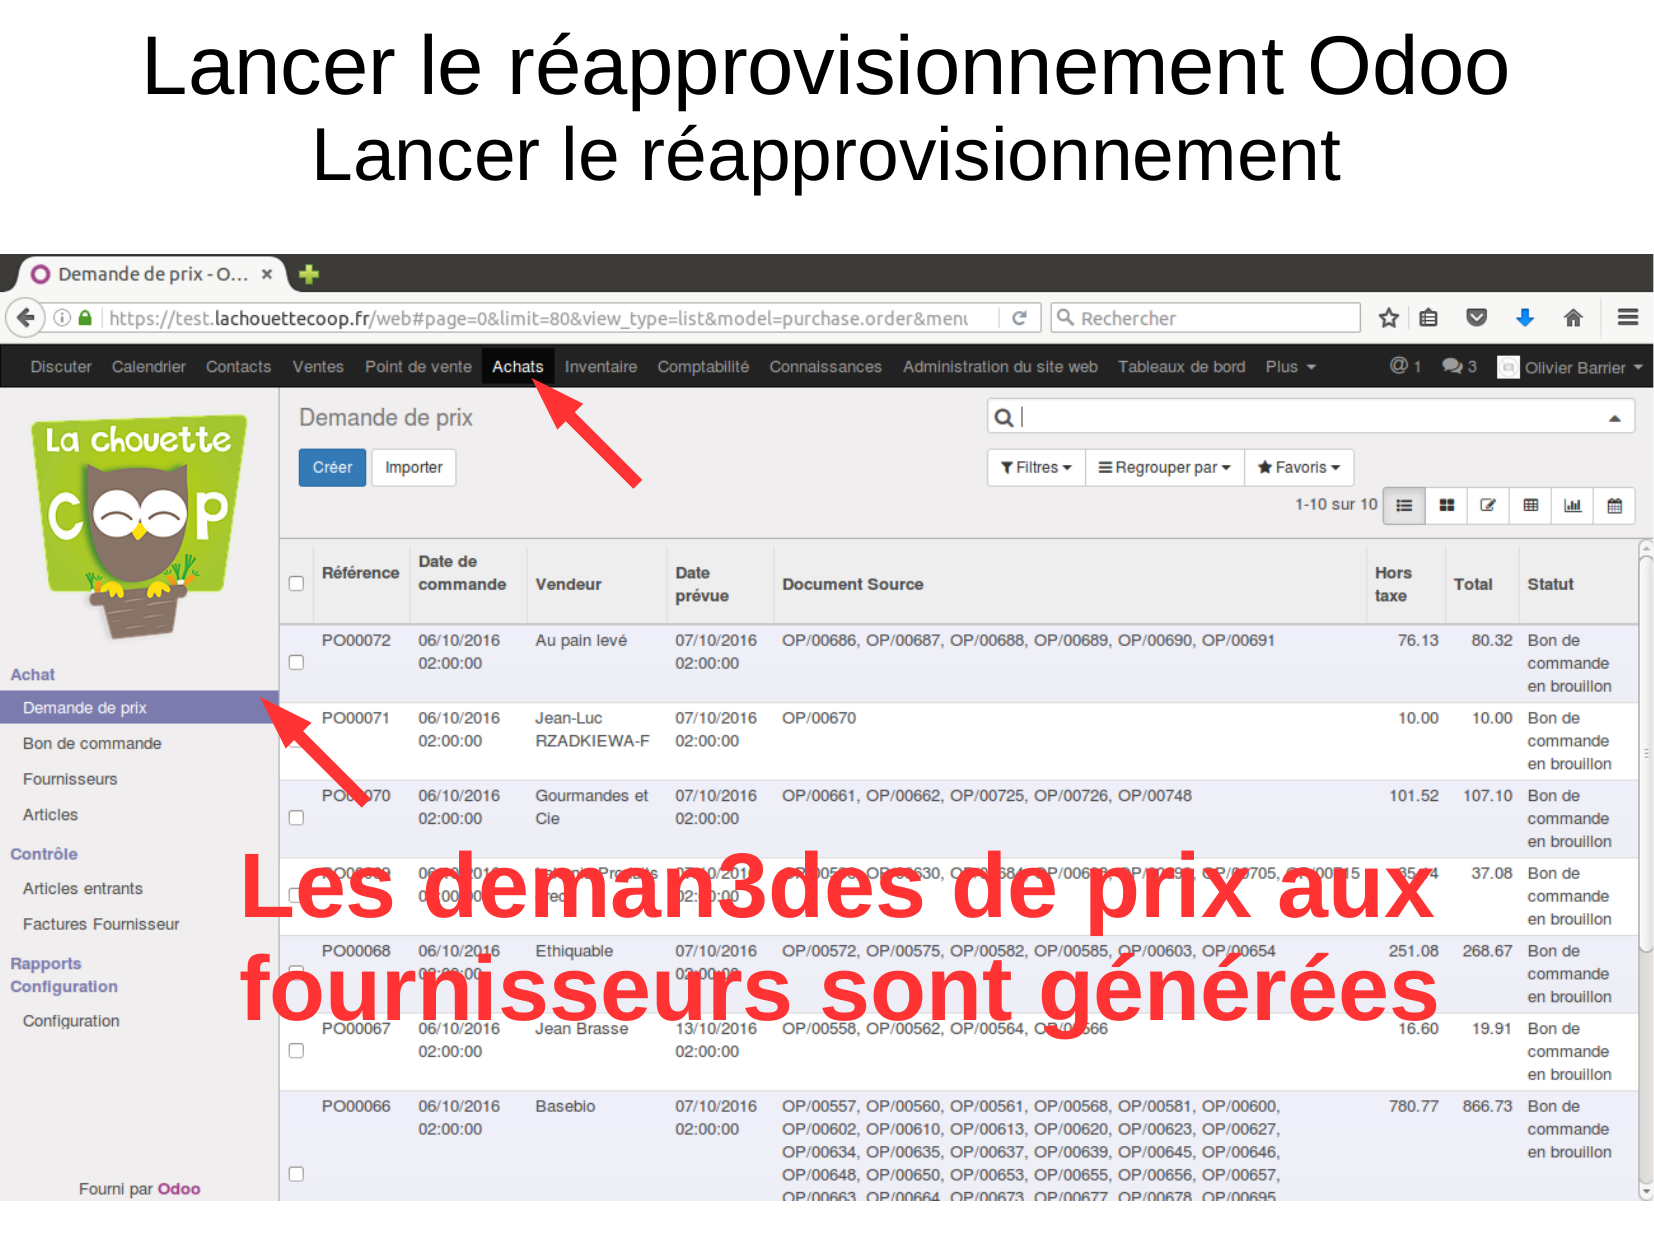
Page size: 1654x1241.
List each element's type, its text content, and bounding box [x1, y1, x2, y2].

text_box Les deman3des de prix aux fournisseurs sont générées [224, 827, 1524, 1241]
picture [0, 254, 1654, 1201]
title Lancer le réapprovisionnement Odoo Lancer le réapprovisionnement [82, 18, 1571, 197]
